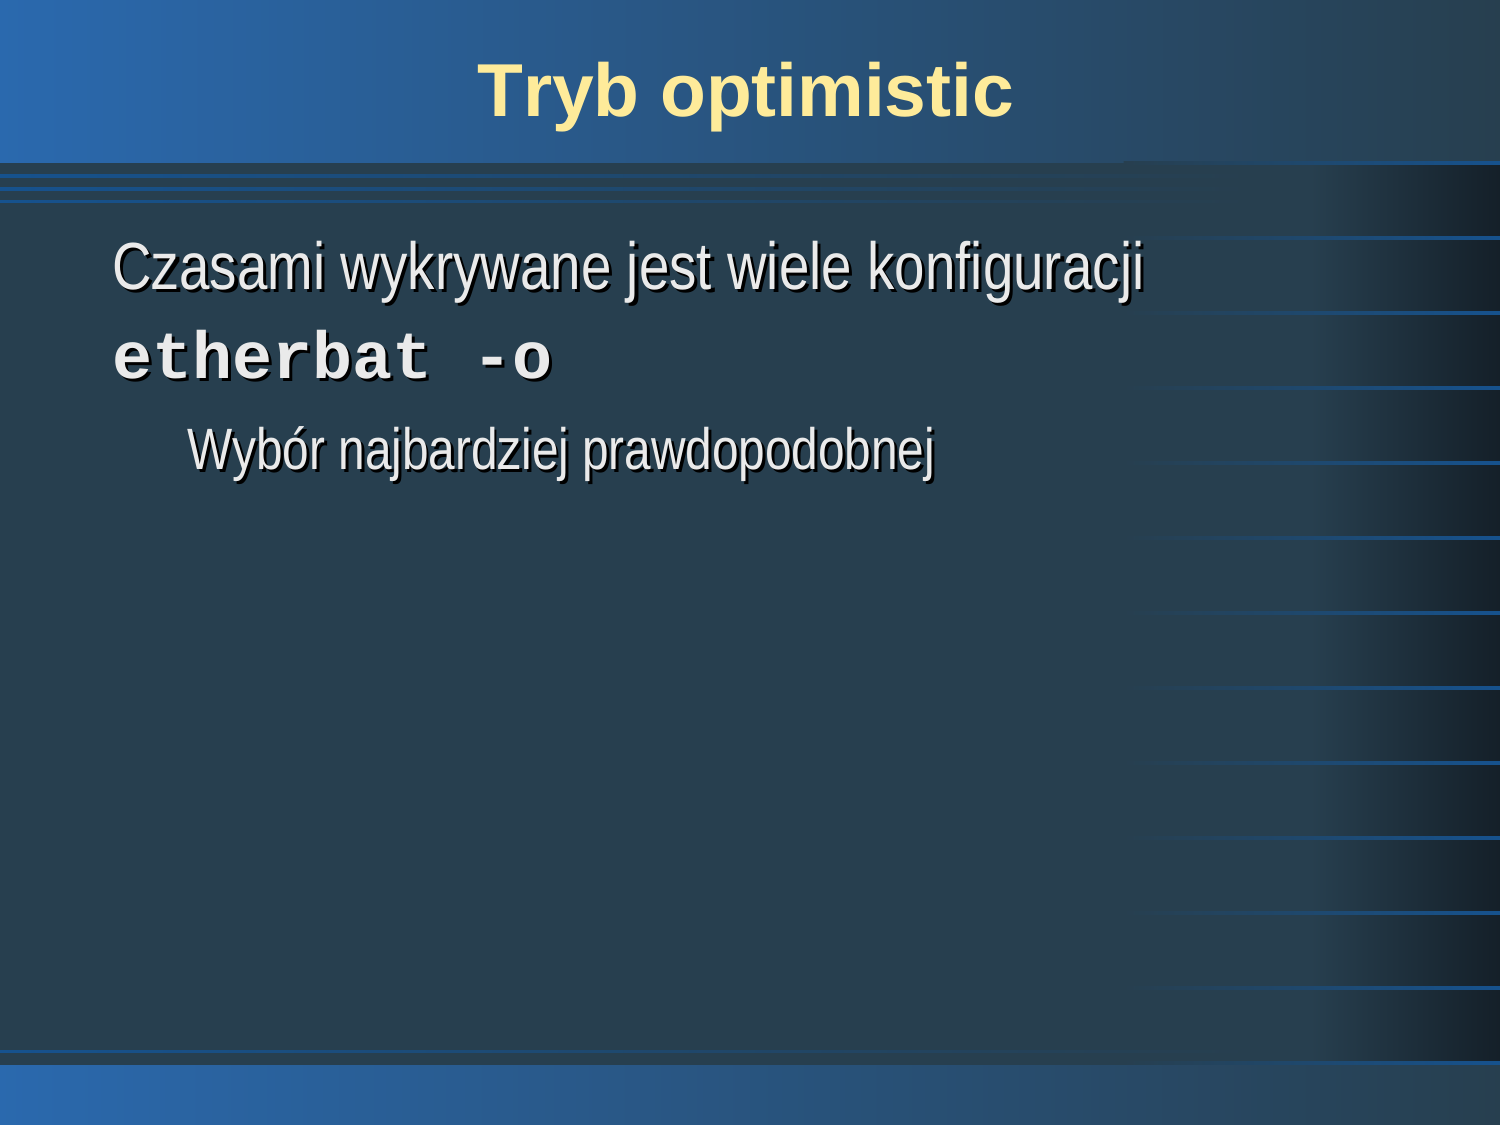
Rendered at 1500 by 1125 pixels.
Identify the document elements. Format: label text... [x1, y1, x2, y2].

list Czasami wykrywane jest wiele konfiguracji etherbat -o Wybór najbardziej prawdopodobnej [112, 224, 1388, 1038]
title Tryb optimistic [83, 24, 1409, 151]
